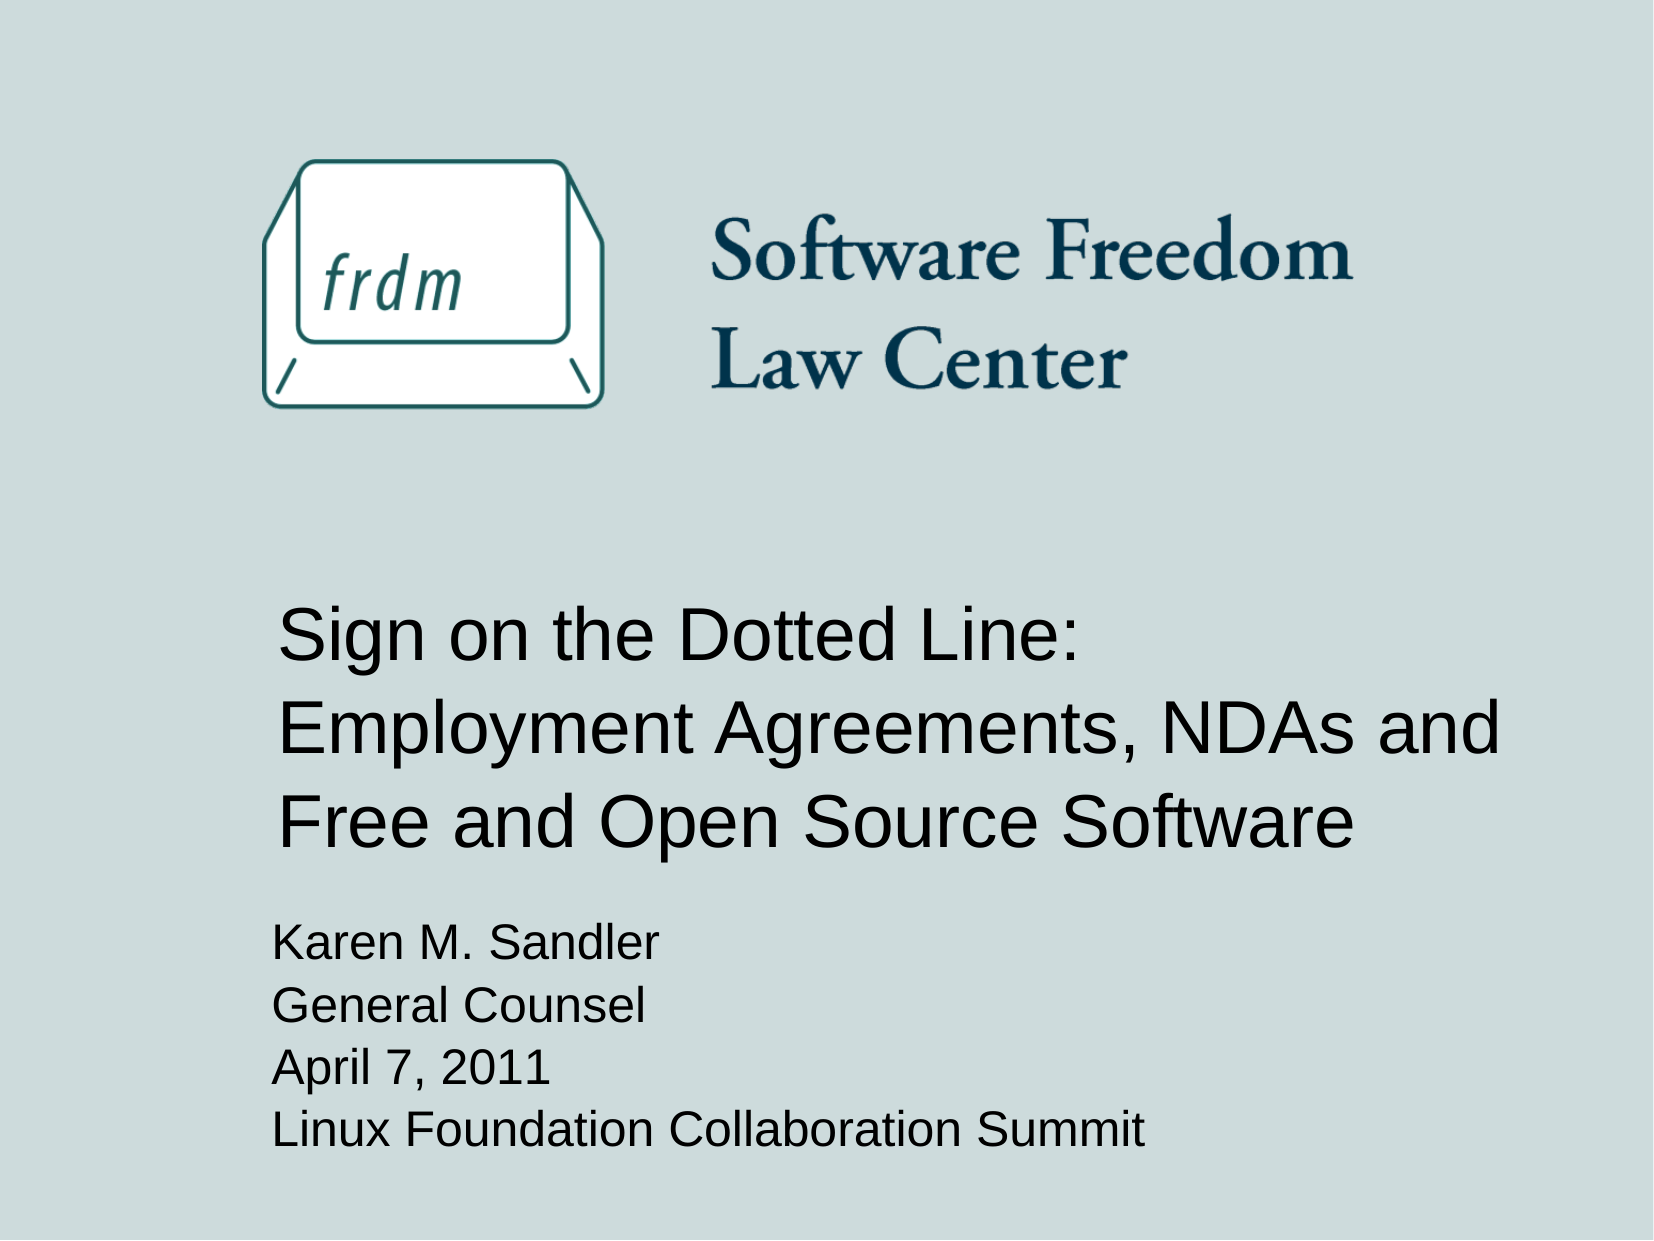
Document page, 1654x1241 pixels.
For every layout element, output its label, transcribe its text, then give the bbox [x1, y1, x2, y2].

text_box Sign on the Dotted Line: Employment Agreements, NDAs and Free and Open Source Software [262, 574, 1576, 776]
picture [262, 159, 1356, 413]
text_box Karen M. Sandler General Counsel April 7, 2011 Linux Foundation Collaboration Summit [256, 899, 1238, 1163]
